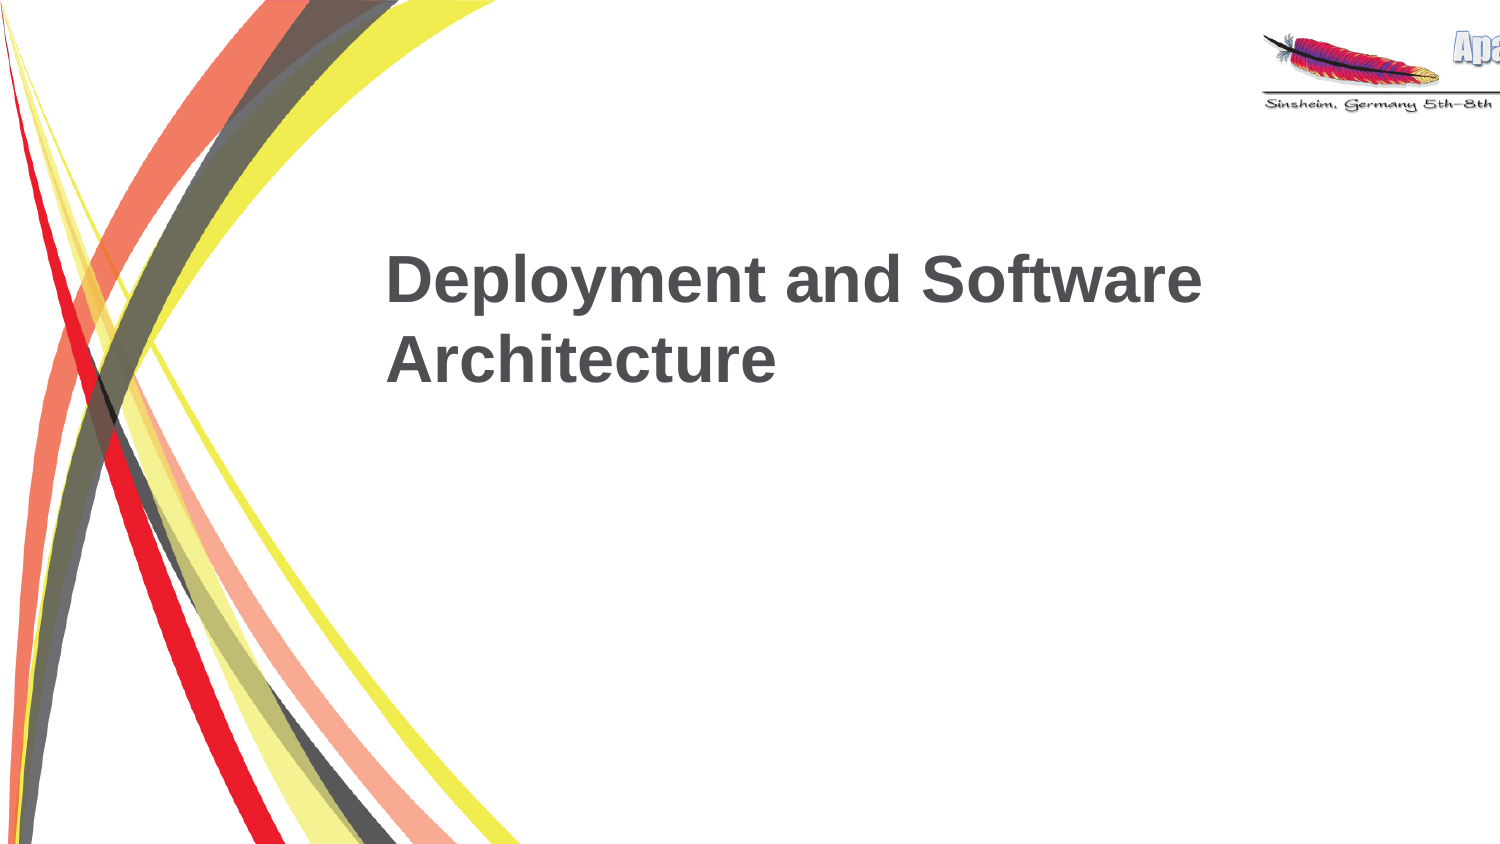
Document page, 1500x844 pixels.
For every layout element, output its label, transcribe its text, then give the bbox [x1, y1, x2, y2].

list Deployment and Software Architecture [370, 212, 1409, 404]
picture [0, 0, 1500, 844]
